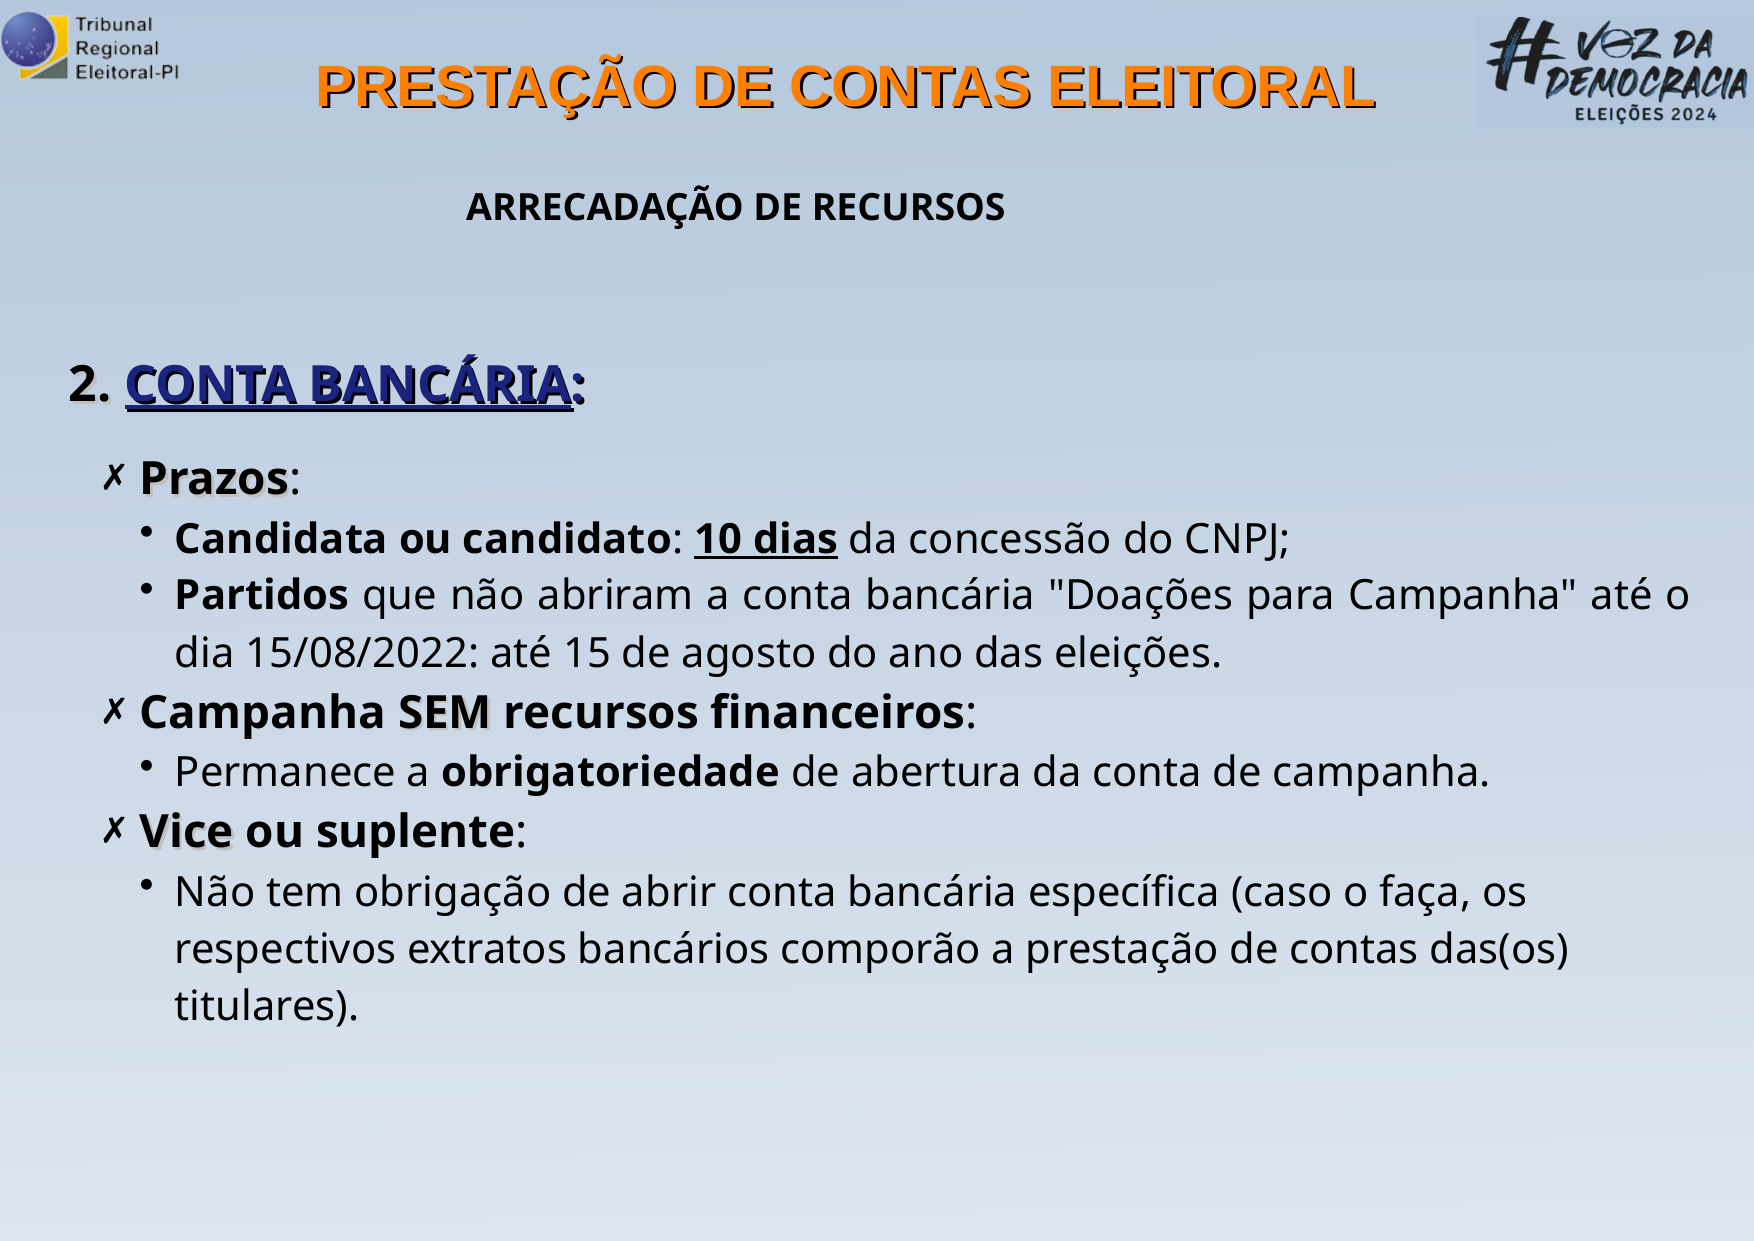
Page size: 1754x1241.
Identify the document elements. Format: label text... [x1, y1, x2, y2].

title PRESTAÇÃO DE CONTAS ELEITORAL [138, 53, 1554, 196]
picture [0, 11, 195, 87]
subtitle CONTA BANCÁRIA: Prazos: Candidata ou candidato: 10 dias da concessão do CNPJ; Partidos que não abriram a conta bancária "Doações para Campanha" até o dia 15/08/2022: até 15 de agosto do ano das eleições. Campanha SEM recursos financeiros: Permanece a obrigatoriedade de abertura da conta de campanha. Vice ou suplente: Não tem obrigação de abrir conta bancária específica (caso o faça, os respectivos extratos bancários comporão a prestação de contas das(os) titulares). [68, 347, 1692, 1075]
text_box ARRECADAÇÃO DE RECURSOS [451, 173, 1206, 240]
